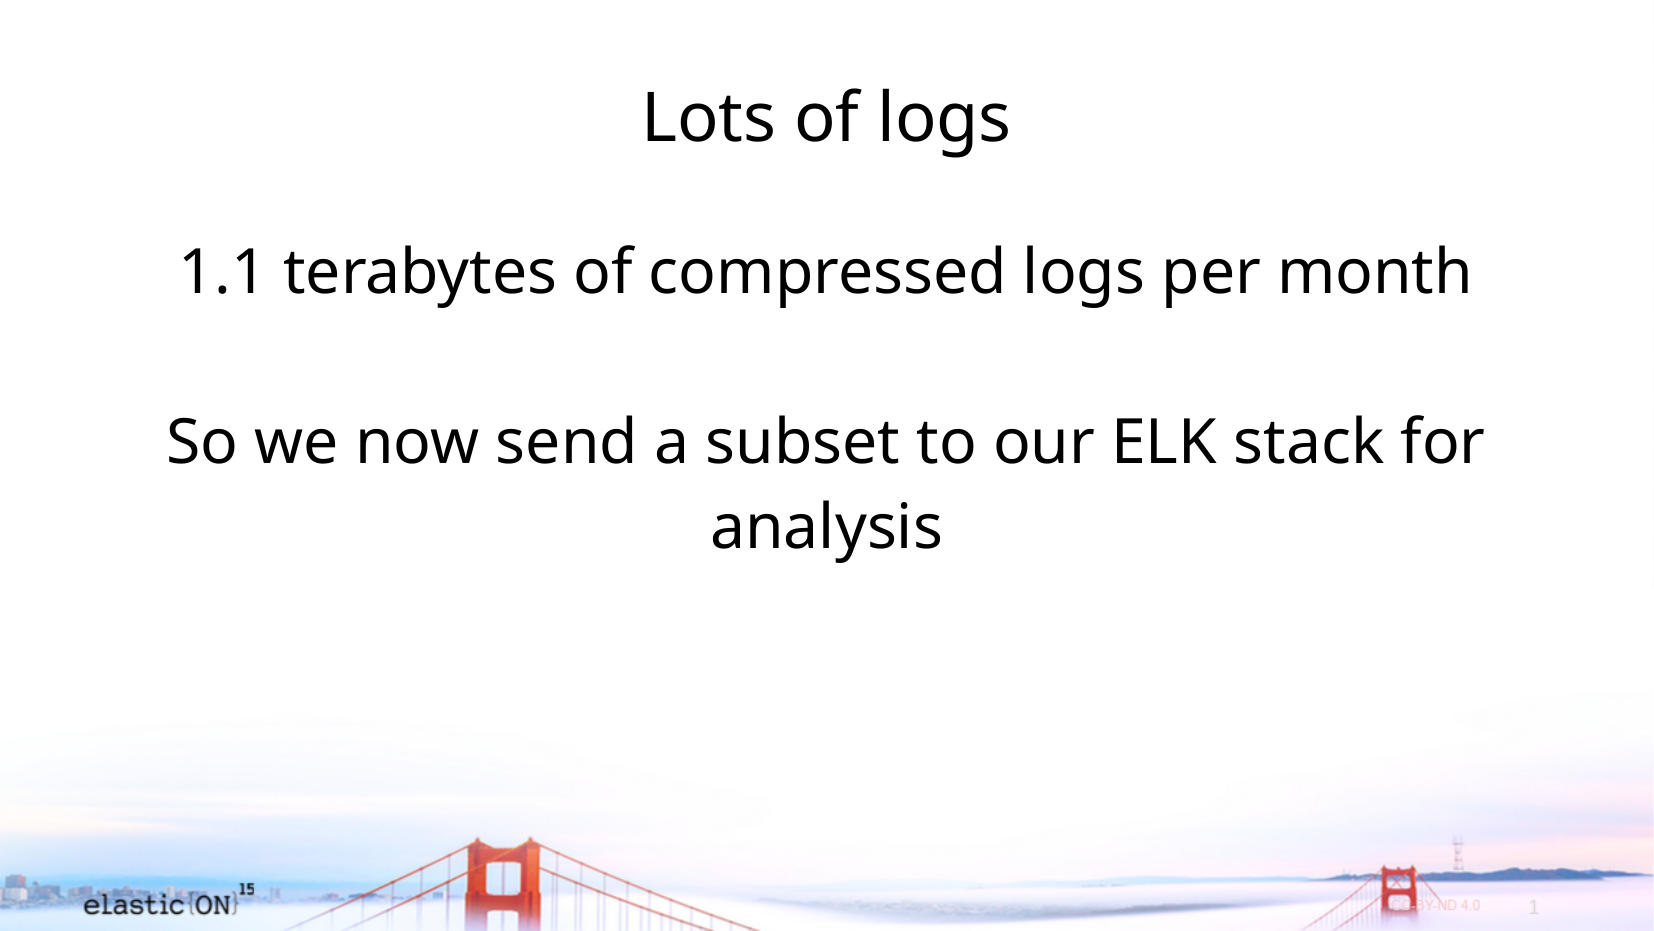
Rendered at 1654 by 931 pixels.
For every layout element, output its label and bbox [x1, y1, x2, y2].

text_box [82, 37, 1571, 758]
picture [0, 0, 1654, 931]
